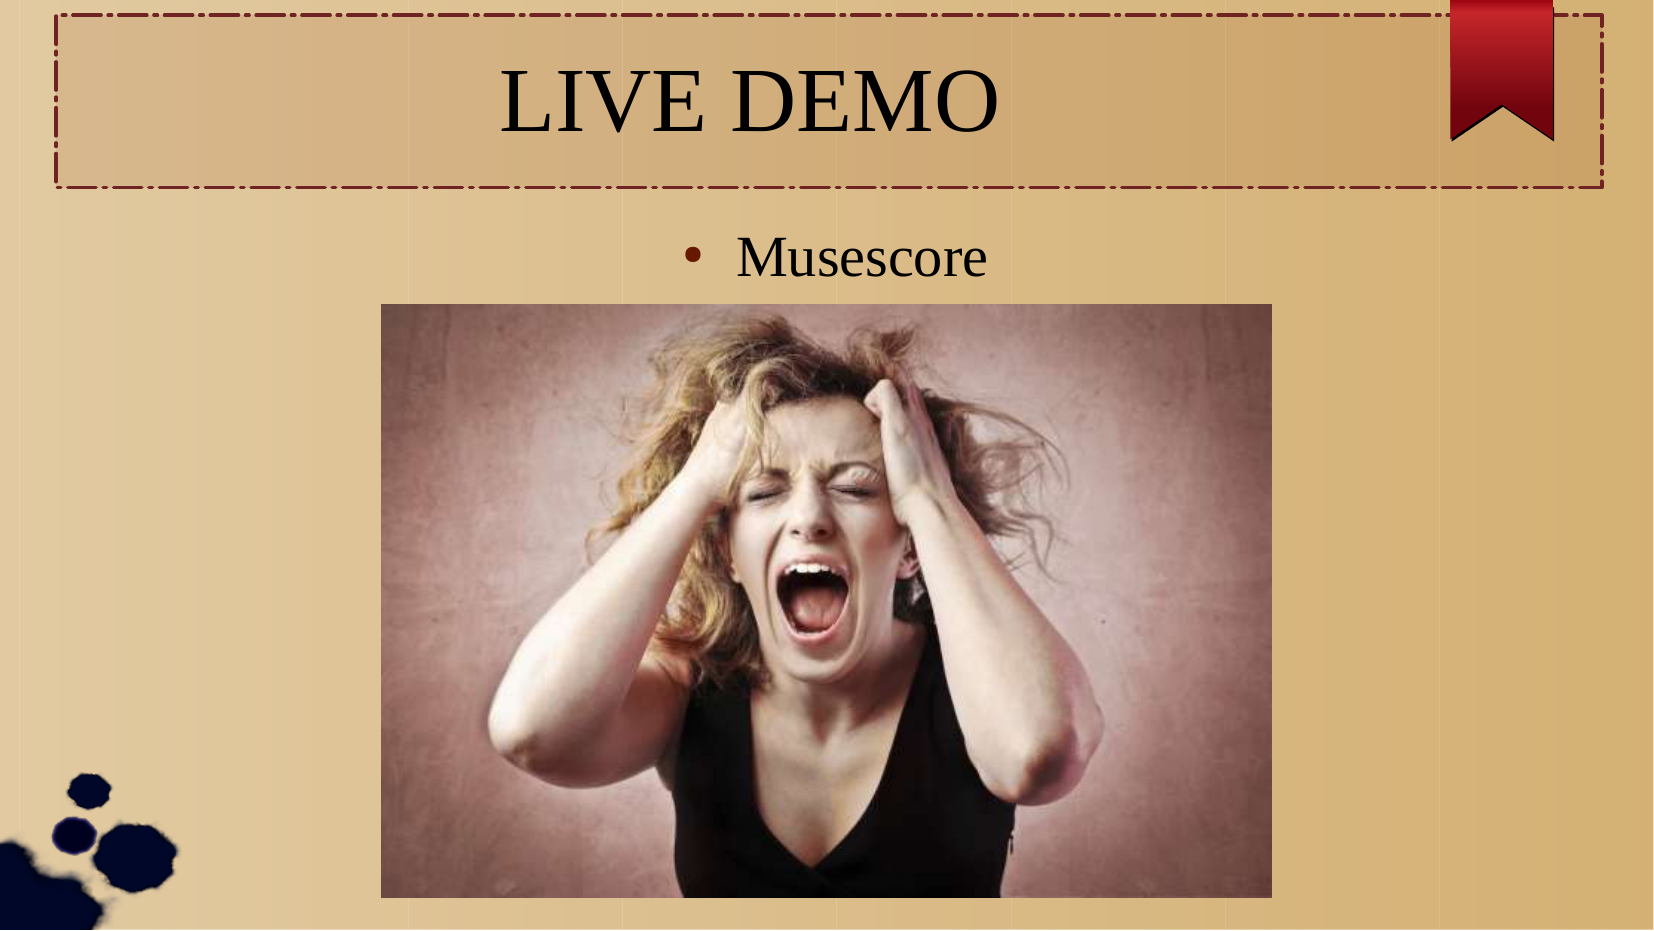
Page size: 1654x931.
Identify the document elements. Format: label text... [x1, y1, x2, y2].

list Musescore [82, 224, 1571, 764]
picture [381, 304, 1272, 898]
title LIVE DEMO [59, 11, 1441, 189]
